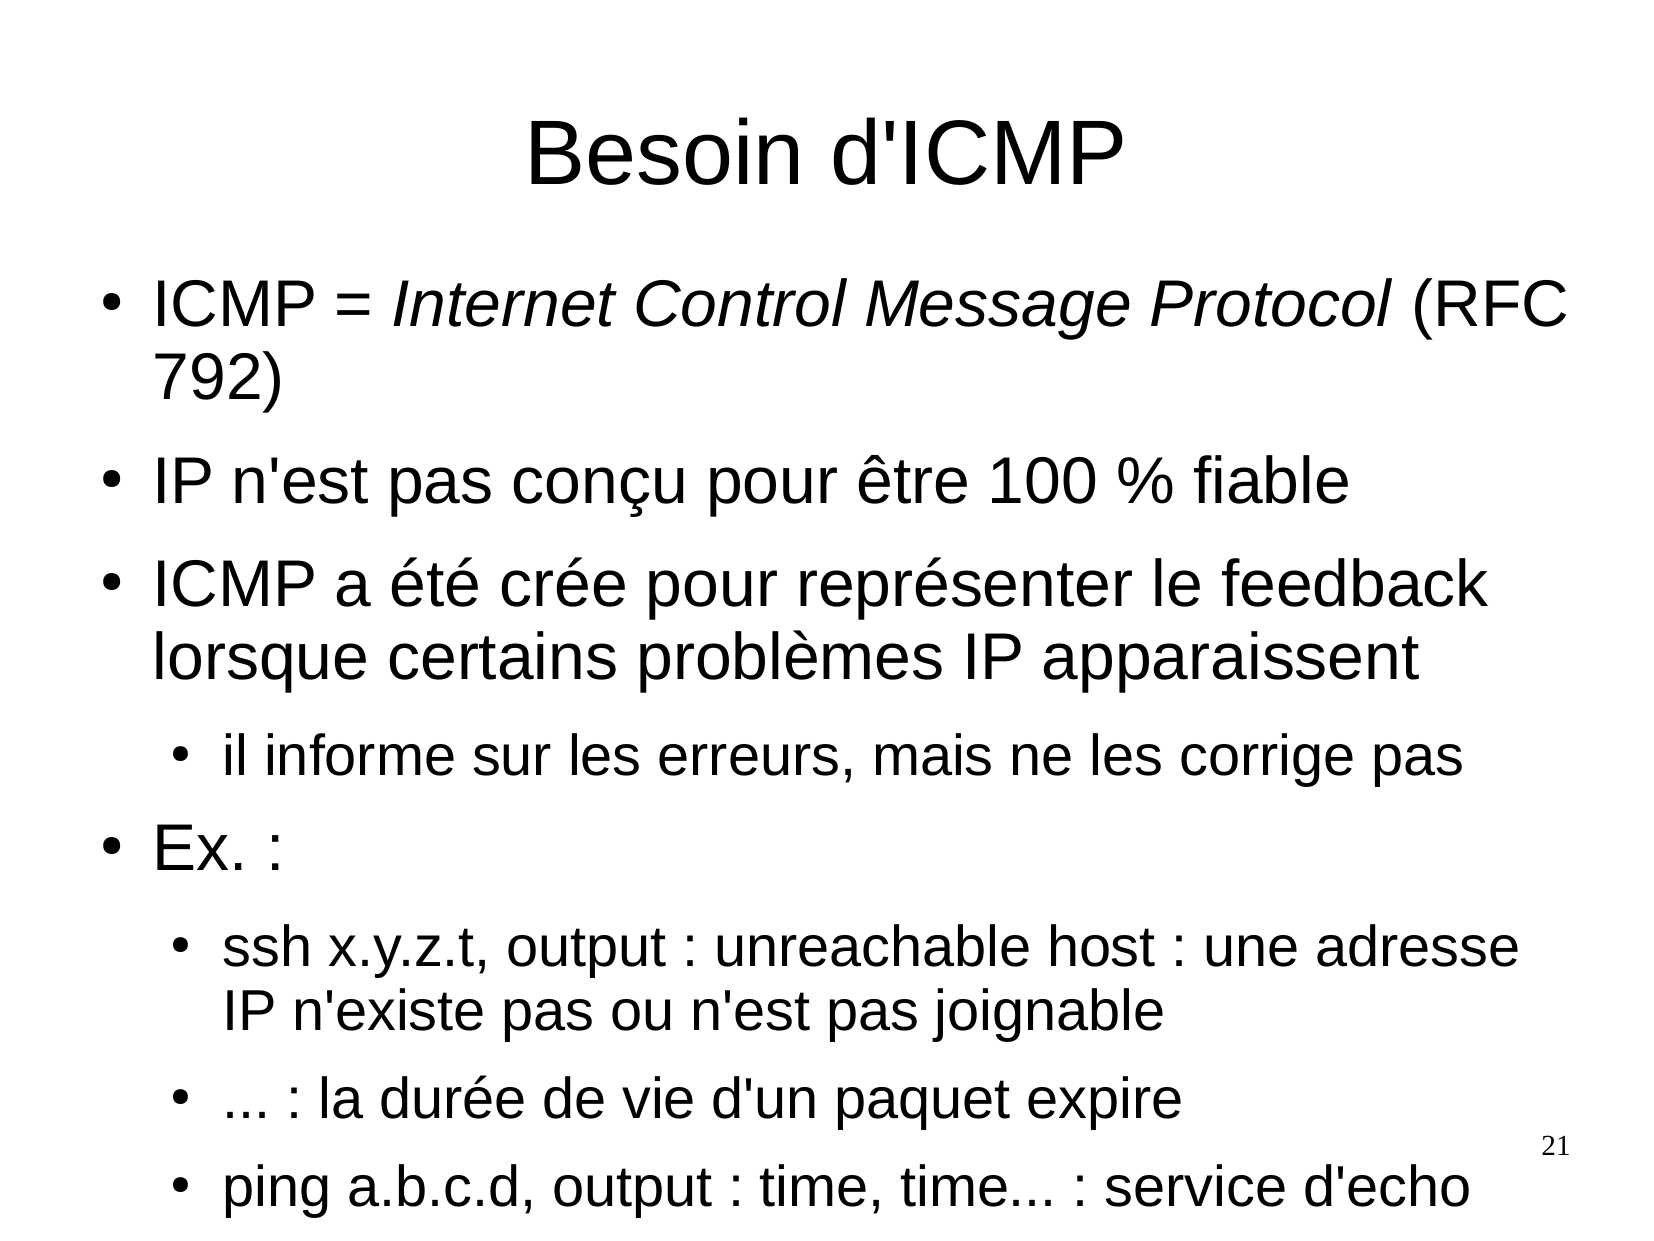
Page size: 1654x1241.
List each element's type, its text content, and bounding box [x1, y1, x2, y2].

list ICMP = Internet Control Message Protocol (RFC 792) IP n'est pas conçu pour être 100 % fiable ICMP a été crée pour représenter le feedback lorsque certains problèmes IP apparaissent il informe sur les erreurs, mais ne les corrige pas Ex. : ssh x.y.z.t, output : unreachable host : une adresse IP n'existe pas ou n'est pas joignable ... : la durée de vie d'un paquet expire ping a.b.c.d, output : time, time... : service d'echo [82, 266, 1571, 1227]
title Besoin d'ICMP [82, 56, 1571, 250]
